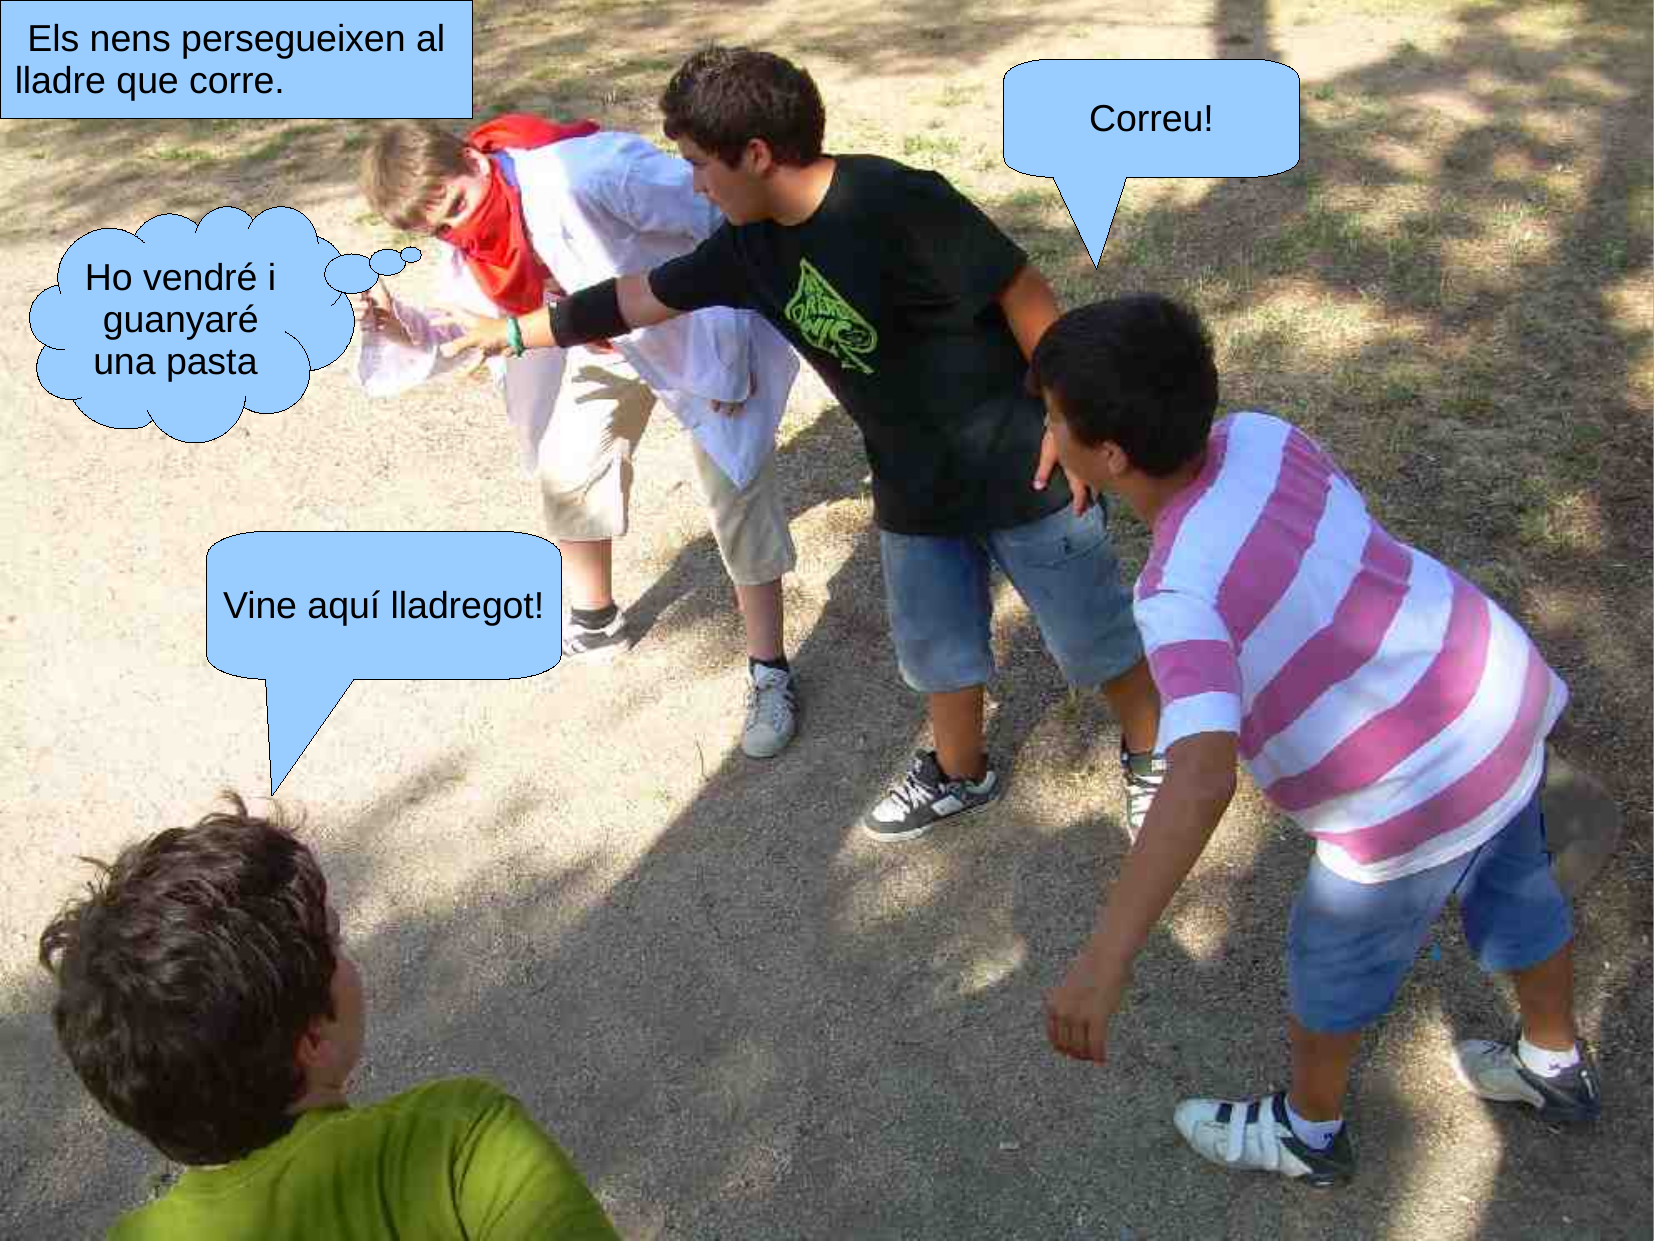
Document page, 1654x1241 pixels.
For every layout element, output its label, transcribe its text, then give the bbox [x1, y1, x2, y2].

text_box Ho vendré i guanyaré una pasta [29, 206, 422, 443]
text_box Els nens persegueixen al lladre que corre. [0, 0, 473, 119]
text_box Correu! [1003, 59, 1300, 270]
text_box Vine aquí lladregot! [206, 531, 562, 796]
picture [0, 0, 1654, 1241]
